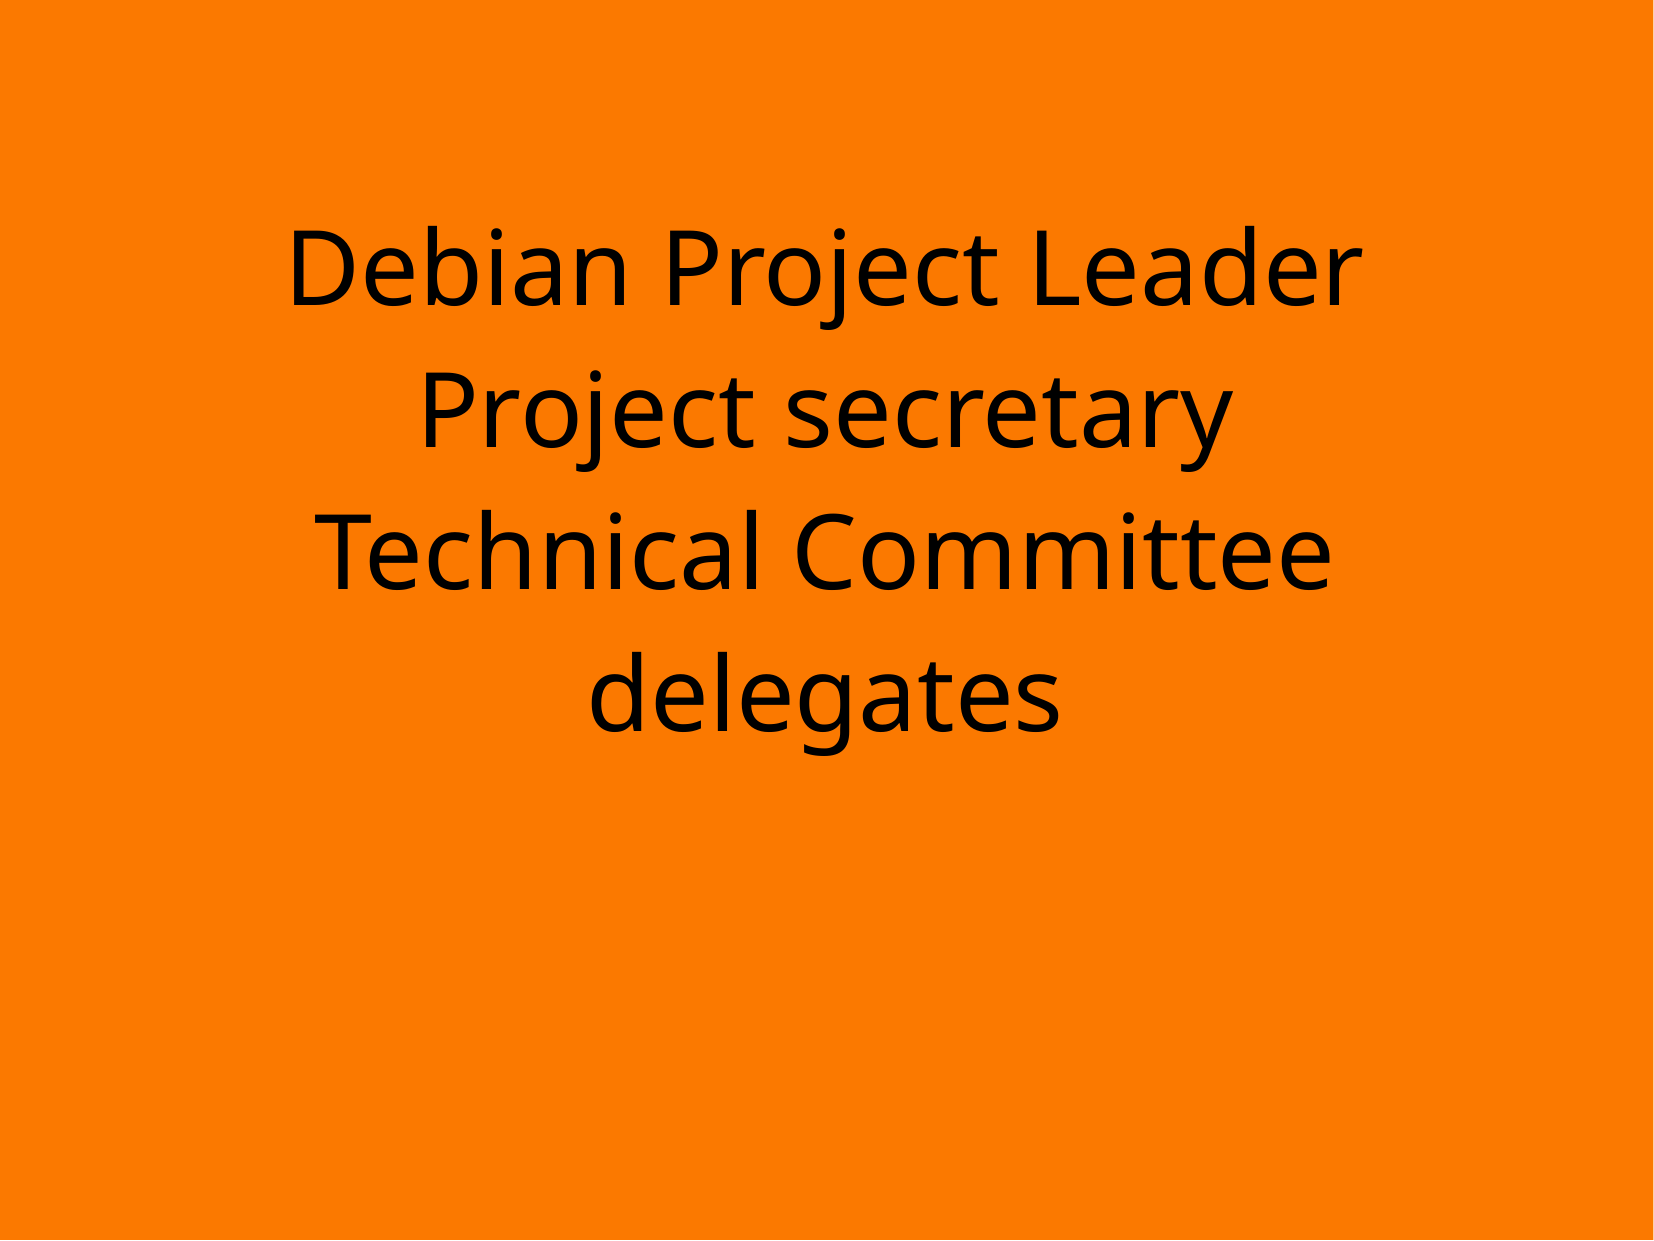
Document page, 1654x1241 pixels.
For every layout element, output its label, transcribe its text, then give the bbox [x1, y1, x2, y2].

text_box Debian Project Leader Project secretary Technical Committee delegates [0, 0, 1651, 1241]
